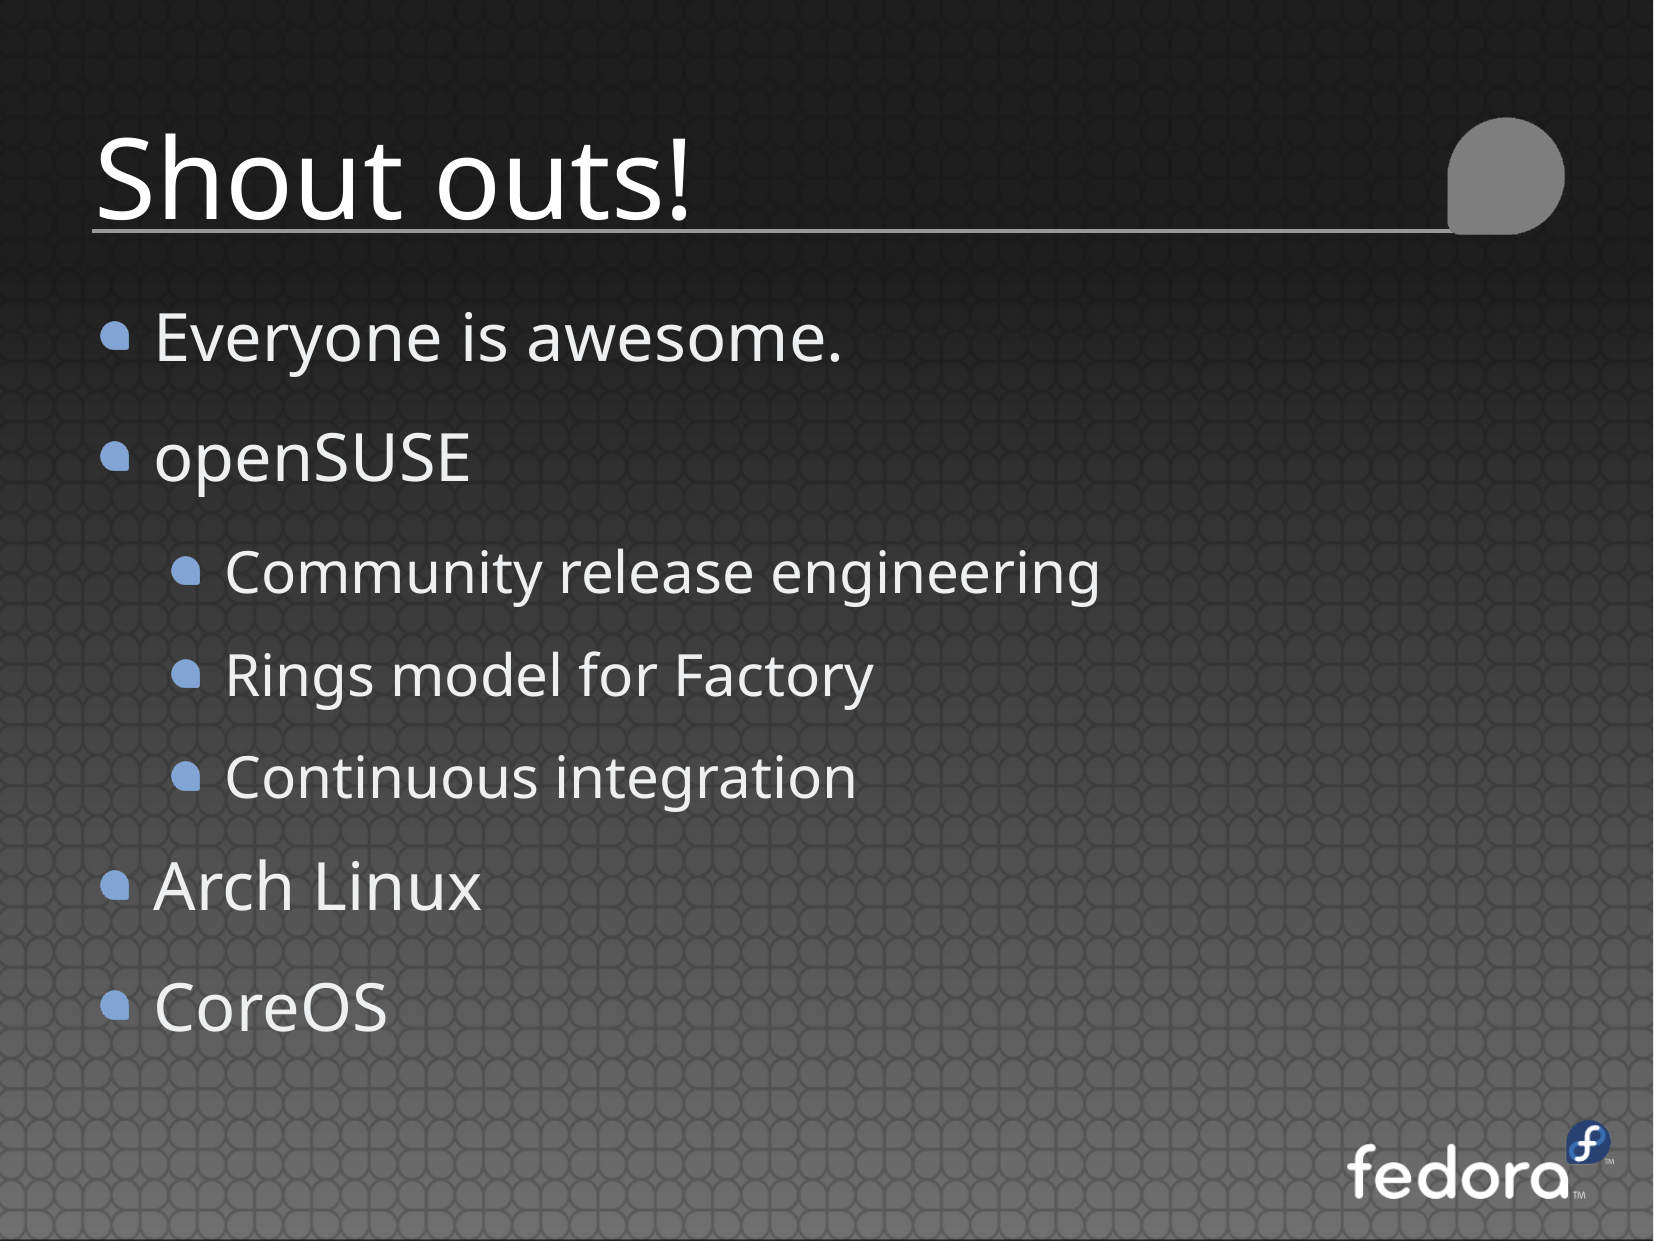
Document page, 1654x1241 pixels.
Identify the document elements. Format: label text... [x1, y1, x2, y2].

list Everyone is awesome. openSUSE Community release engineering Rings model for Factory Continuous integration Arch Linux CoreOS [82, 290, 1571, 1095]
picture [0, 0, 1654, 1241]
title Shout outs! [94, 100, 1425, 251]
